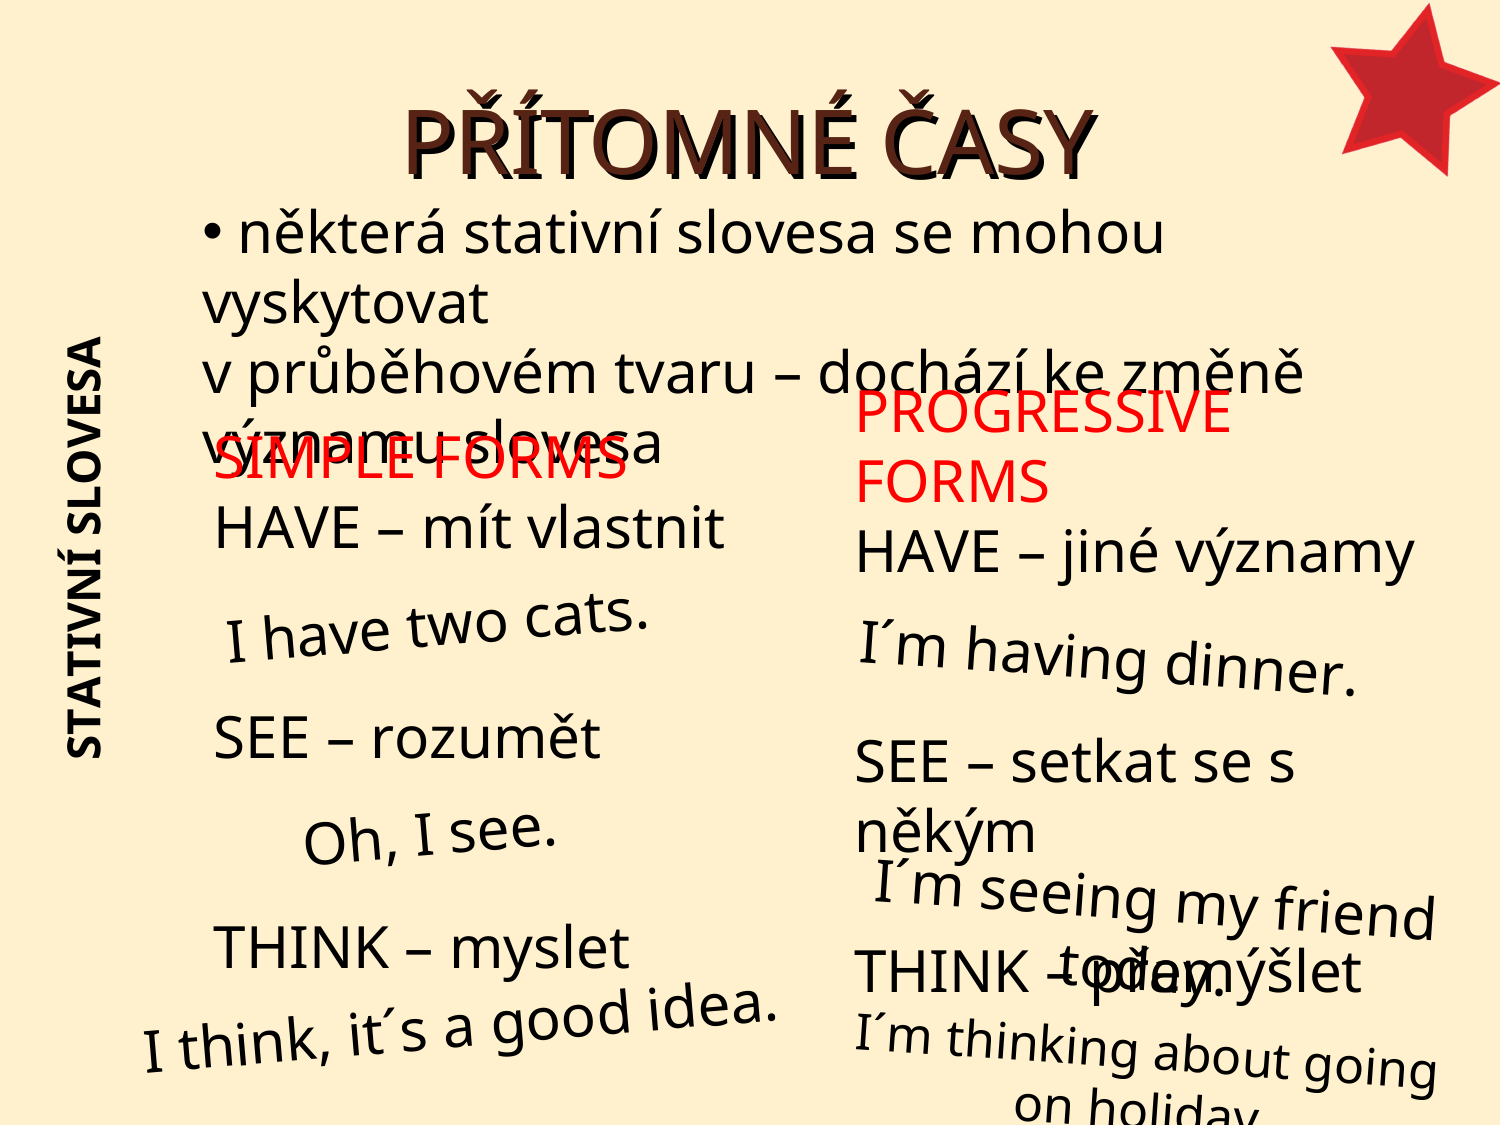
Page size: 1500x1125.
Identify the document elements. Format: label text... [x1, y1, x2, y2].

text_box I´m having dinner. [773, 590, 1461, 725]
title PŘÍTOMNÉ ČASY [29, 45, 1466, 233]
text_box Oh, I see. [93, 760, 782, 903]
text_box I have two cats. [93, 551, 779, 695]
text_box I think, it´s a good idea. [117, 952, 805, 1095]
text_box I´m thinking about going on holiday. [800, 988, 1492, 1125]
text_box I´m seeing my friend today. [807, 831, 1500, 1036]
text_box STATIVNÍ SLOVESA [46, 281, 118, 776]
text_box SIMPLE FORMS HAVE – mít vlastnit SEE – rozumět THINK – myslet [199, 638, 797, 989]
text_box PROGRESSIVE FORMS HAVE – jiné významy SEE – setkat se s někým THINK – přemýšlet [839, 366, 1438, 637]
text_box některá stativní slovesa se mohou vyskytovat v průběhovém tvaru – dochází ke změně významu slovesa [187, 187, 1452, 483]
picture [1309, 0, 1500, 185]
text_box PROGRESSIVE FORMS HAVE – jiné významy SEE – setkat se s někým THINK – přemýšlet [839, 681, 1438, 875]
text_box SIMPLE FORMS HAVE – mít vlastnit SEE – rozumět THINK – myslet [199, 412, 797, 599]
